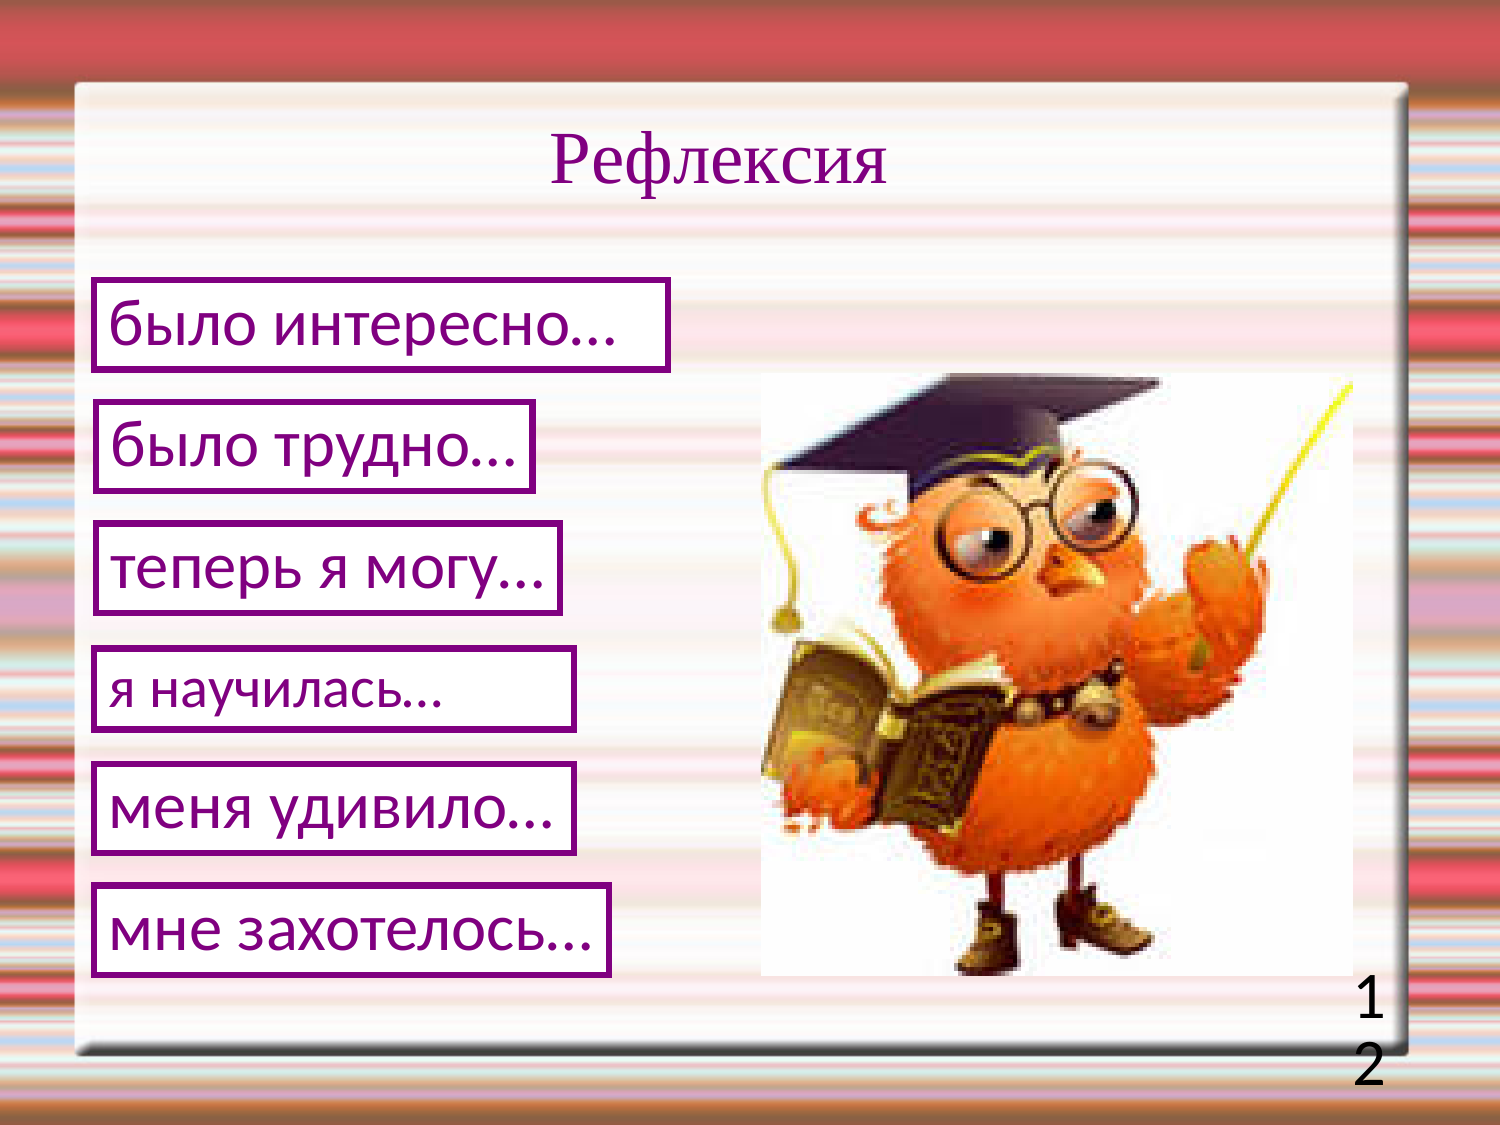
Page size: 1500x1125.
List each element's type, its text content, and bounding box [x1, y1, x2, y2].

text_box было трудно… [95, 401, 533, 492]
text_box 12 [1324, 960, 1416, 1110]
text_box было интересно… [93, 280, 668, 370]
picture [761, 373, 1353, 976]
text_box я научилась… [93, 648, 575, 730]
text_box теперь я могу… [95, 523, 561, 614]
text_box меня удивило… [93, 763, 575, 854]
text_box мне захотелось… [93, 885, 610, 975]
title Рефлексия [82, 93, 1357, 335]
